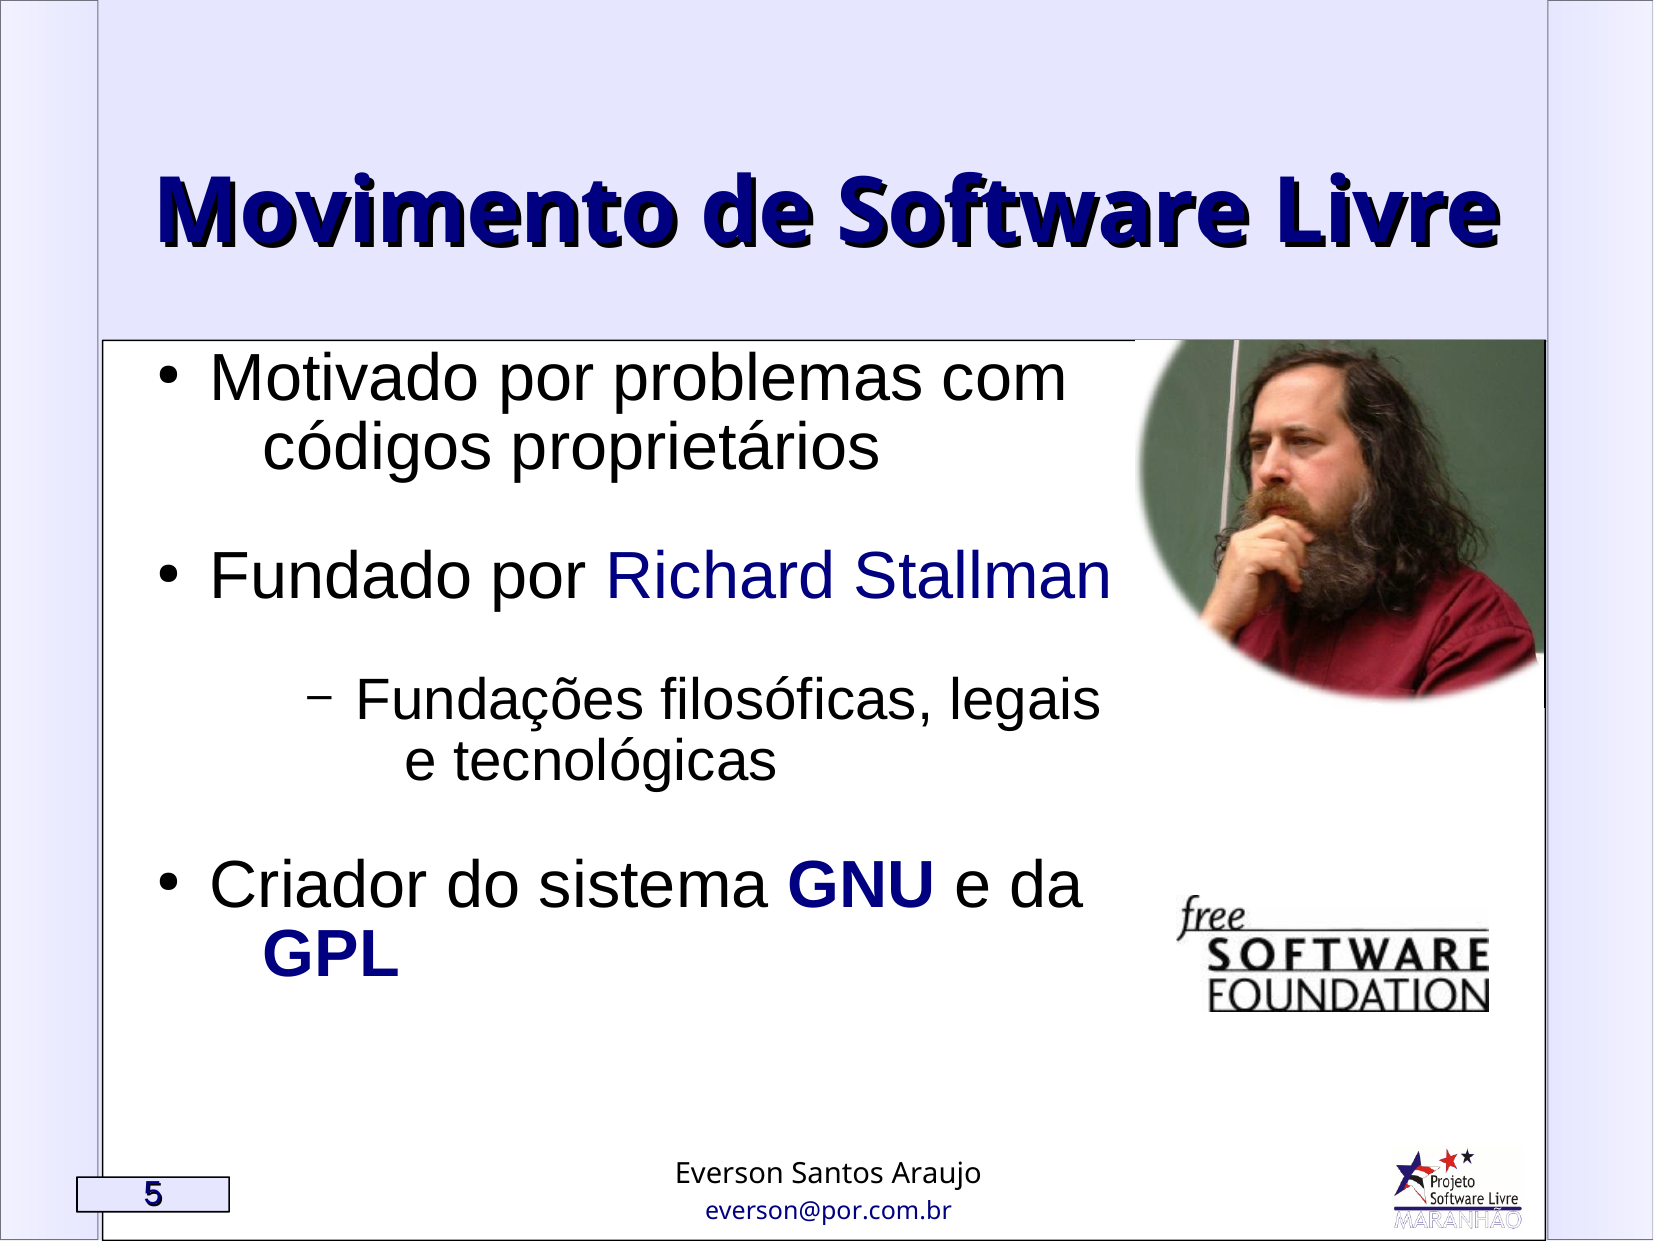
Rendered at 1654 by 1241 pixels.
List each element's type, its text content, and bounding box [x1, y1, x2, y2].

picture [1176, 895, 1489, 1012]
title Movimento de Software Livre [121, 102, 1534, 311]
picture [1135, 340, 1545, 708]
picture [1392, 1146, 1524, 1230]
list Motivado por problemas com códigos proprietários Fundado por Richard Stallman Fundações filosóficas, legais e tecnológicas Criador do sistema GNU e da GPL [121, 344, 1118, 1127]
